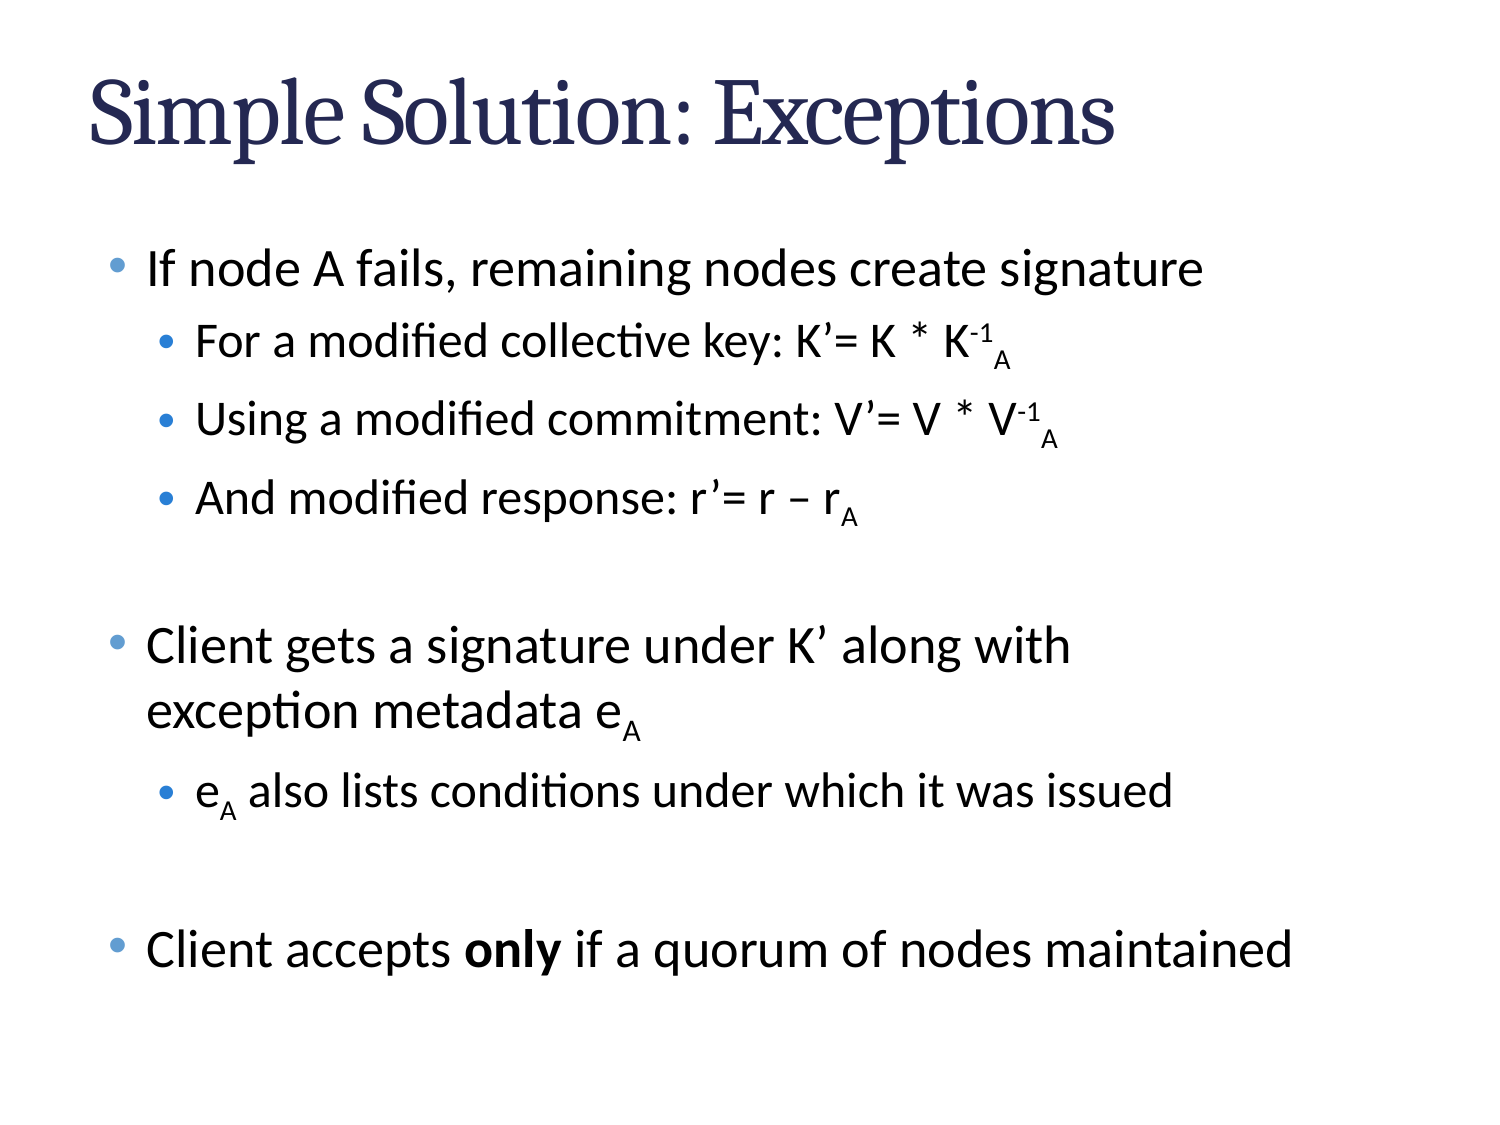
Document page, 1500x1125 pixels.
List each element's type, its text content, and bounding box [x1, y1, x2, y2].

title Simple Solution: Exceptions [75, 12, 1325, 200]
list If node A fails, remaining nodes create signature For a modified collective key: K’= K * K-1A Using a modified commitment: V’= V * V-1A And modified response: r’= r – rA Client gets a signature under K’ along with exception metadata eA eA also lists conditions under which it was issued Client accepts only if a quorum of nodes maintained [75, 224, 1325, 1063]
